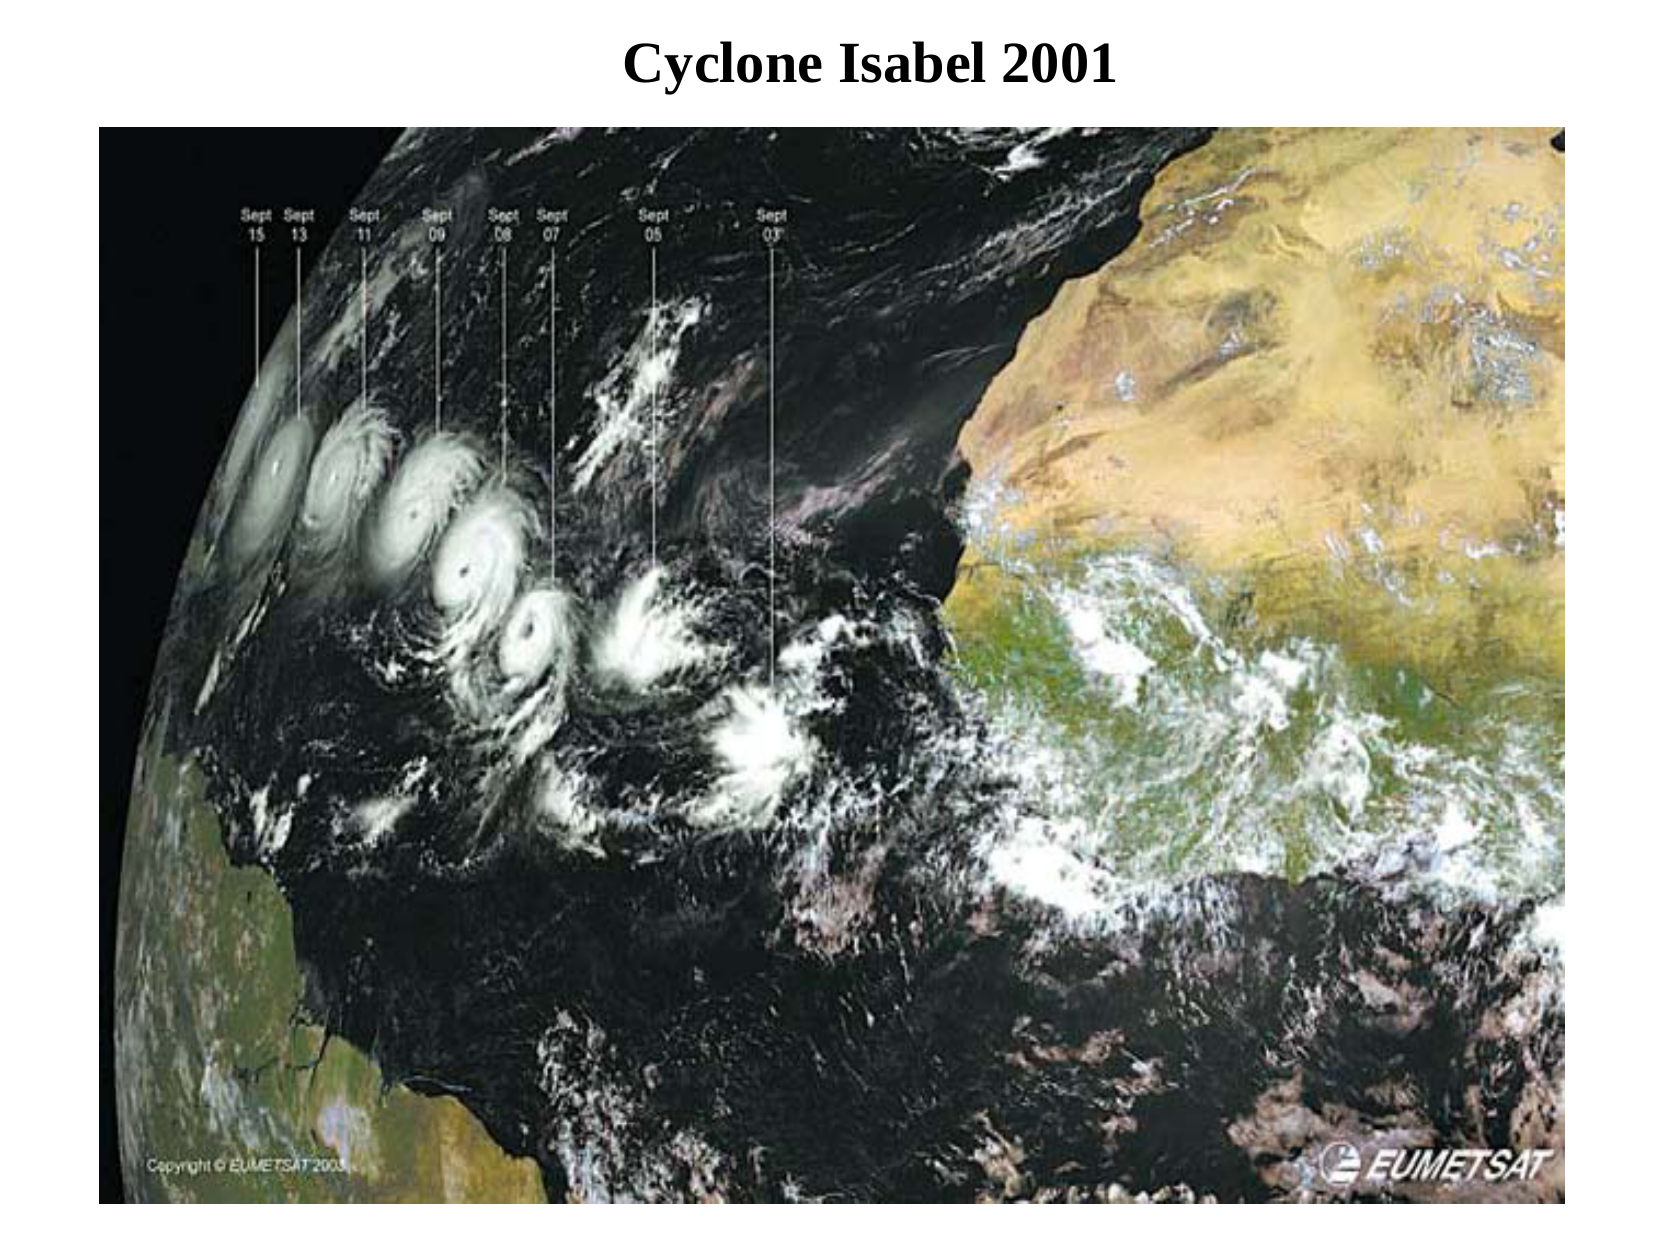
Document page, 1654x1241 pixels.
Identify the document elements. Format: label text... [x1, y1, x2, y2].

text_box Cyclone Isabel 2001 [622, 30, 1194, 99]
picture [99, 127, 1565, 1204]
